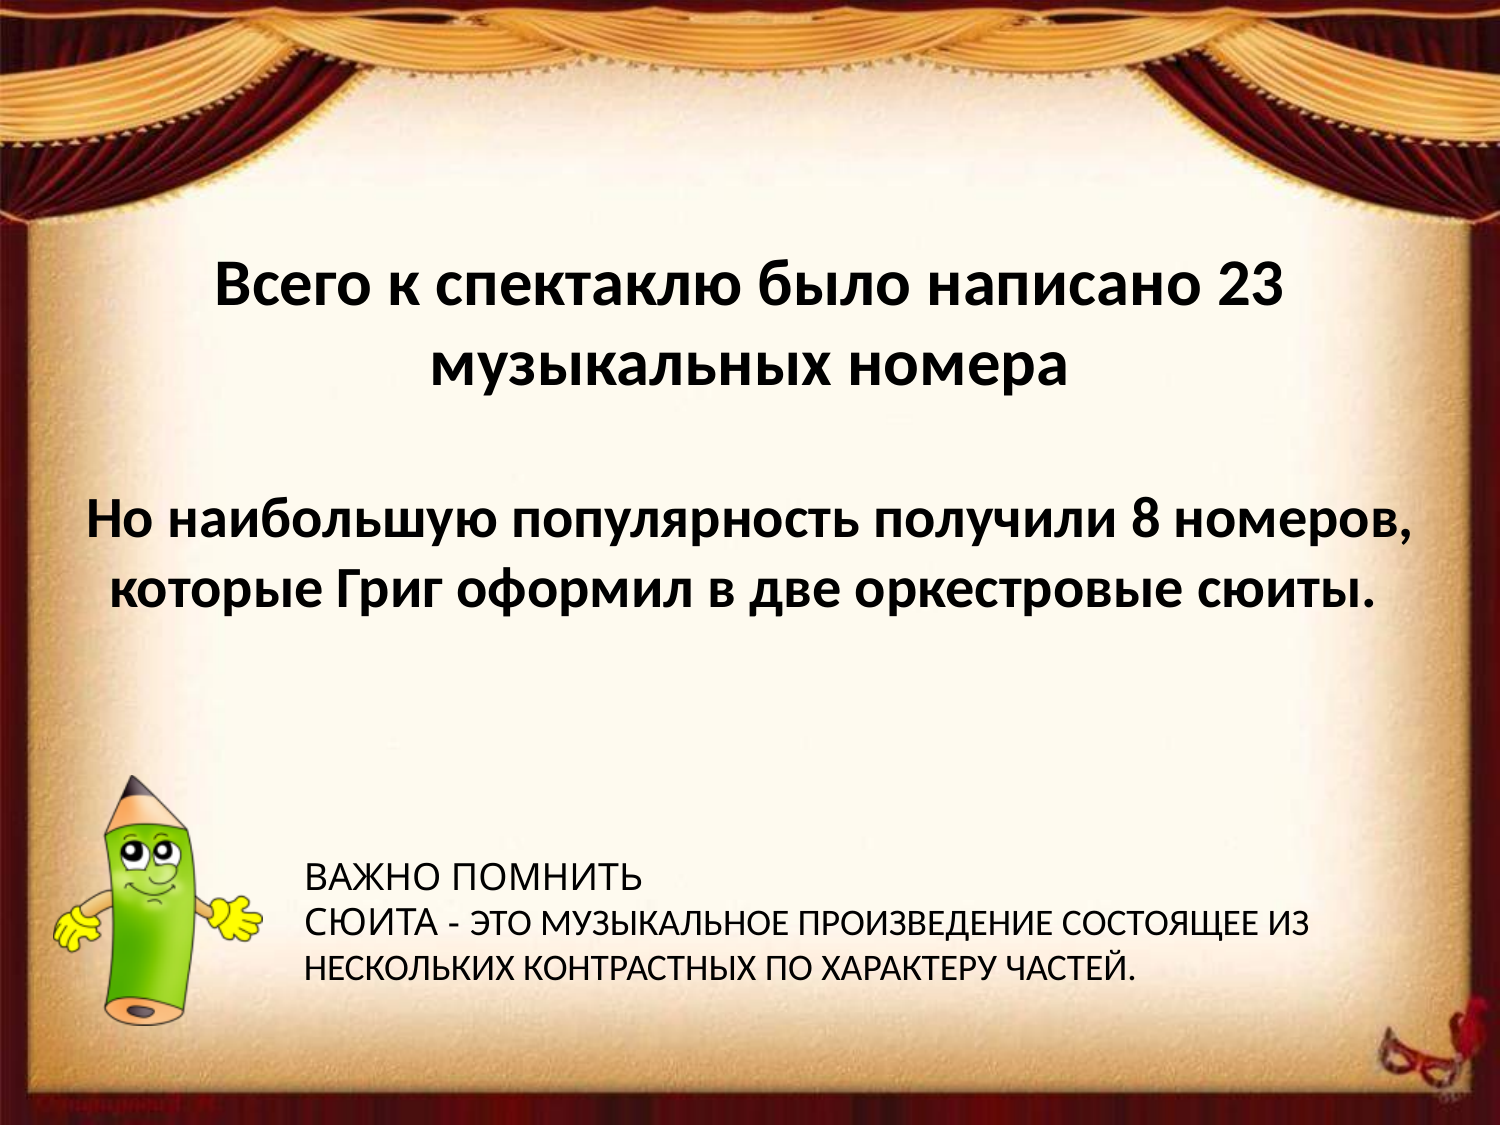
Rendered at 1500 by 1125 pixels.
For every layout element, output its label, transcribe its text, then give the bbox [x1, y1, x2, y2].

text_box ВАЖНО ПОМНИТЬ СЮИТА - ЭТО МУЗЫКАЛЬНОЕ ПРОИЗВЕДЕНИЕ СОСТОЯЩЕЕ ИЗ НЕСКОЛЬКИХ КОНТРАСТНЫХ ПО ХАРАКТЕРУ ЧАСТЕЙ. [289, 845, 1400, 996]
picture [0, 0, 1500, 1125]
text_box Всего к спектаклю было написано 23 музыкальных номера Но наибольшую популярность получили 8 номеров, которые Григ оформил в две оркестровые сюиты. [29, 231, 1471, 627]
